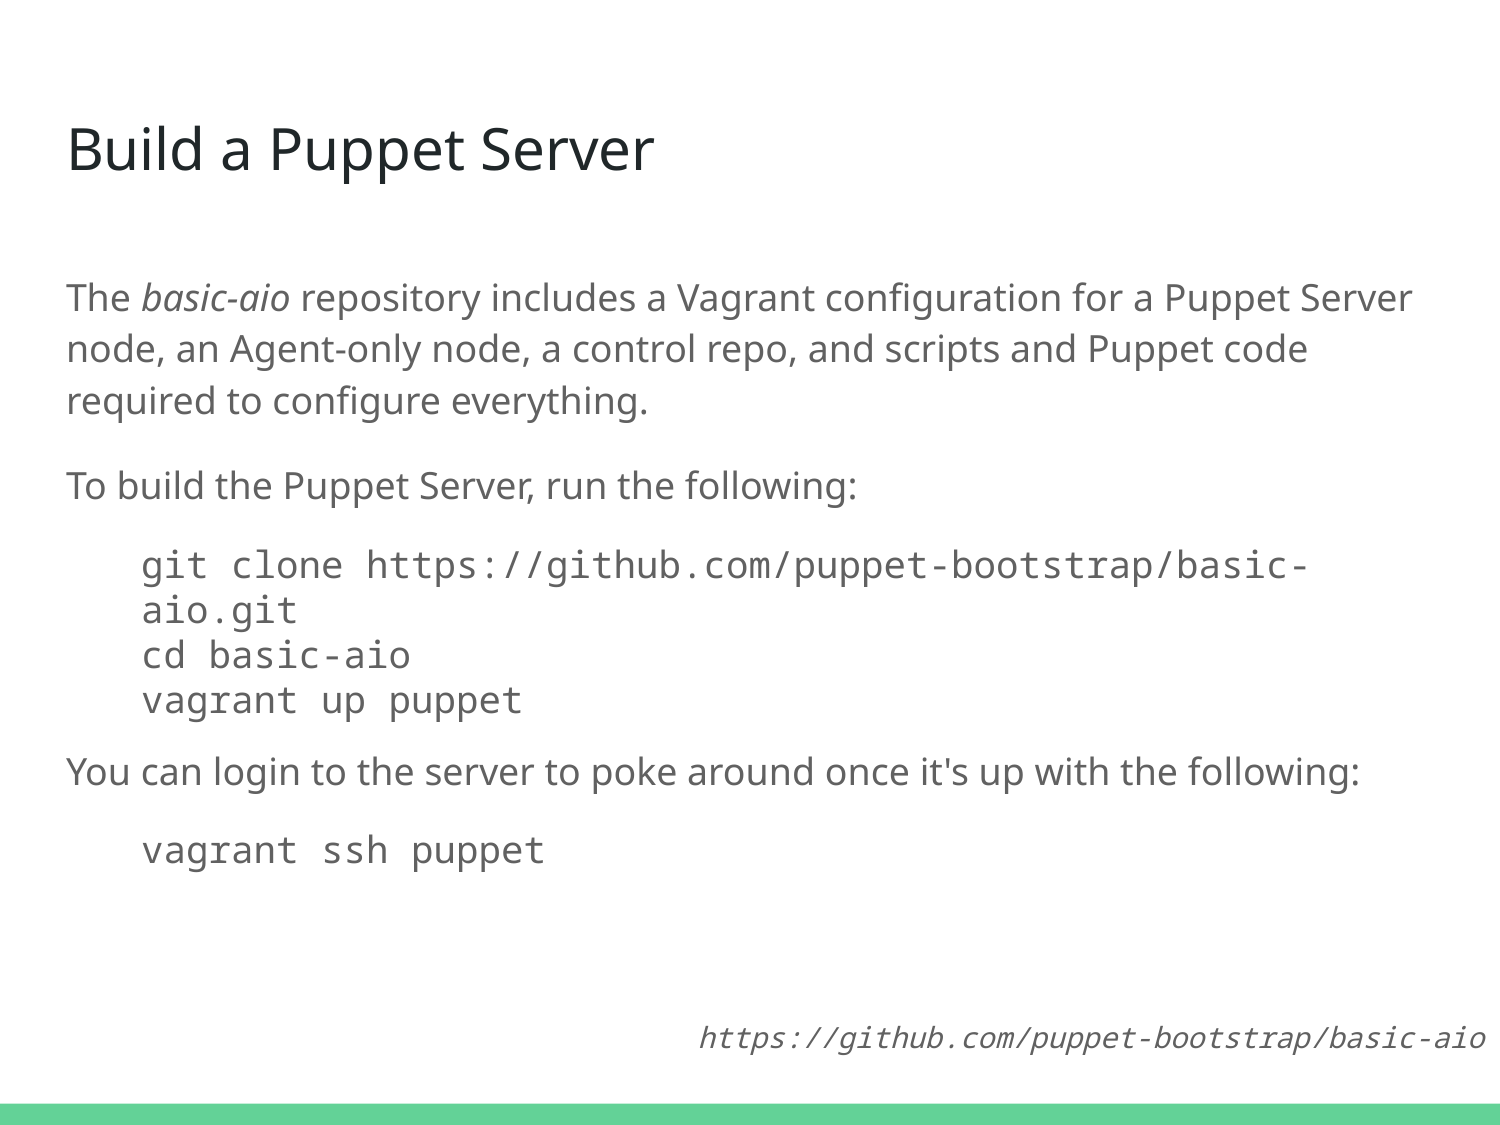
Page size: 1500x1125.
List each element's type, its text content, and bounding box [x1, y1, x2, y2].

title Build a Puppet Server [51, 97, 1449, 223]
text_box https://github.com/puppet-bootstrap/basic-aio [253, 999, 1500, 1107]
list The basic-aio repository includes a Vagrant configuration for a Puppet Server node, an Agent-only node, a control repo, and scripts and Puppet code required to configure everything. To build the Puppet Server, run the following: git clone https://github.com/puppet-bootstrap/basic-aio.git cd basic-aio vagrant up puppet You can login to the server to poke around once it's up with the following: vagrant ssh puppet [51, 252, 1449, 1000]
